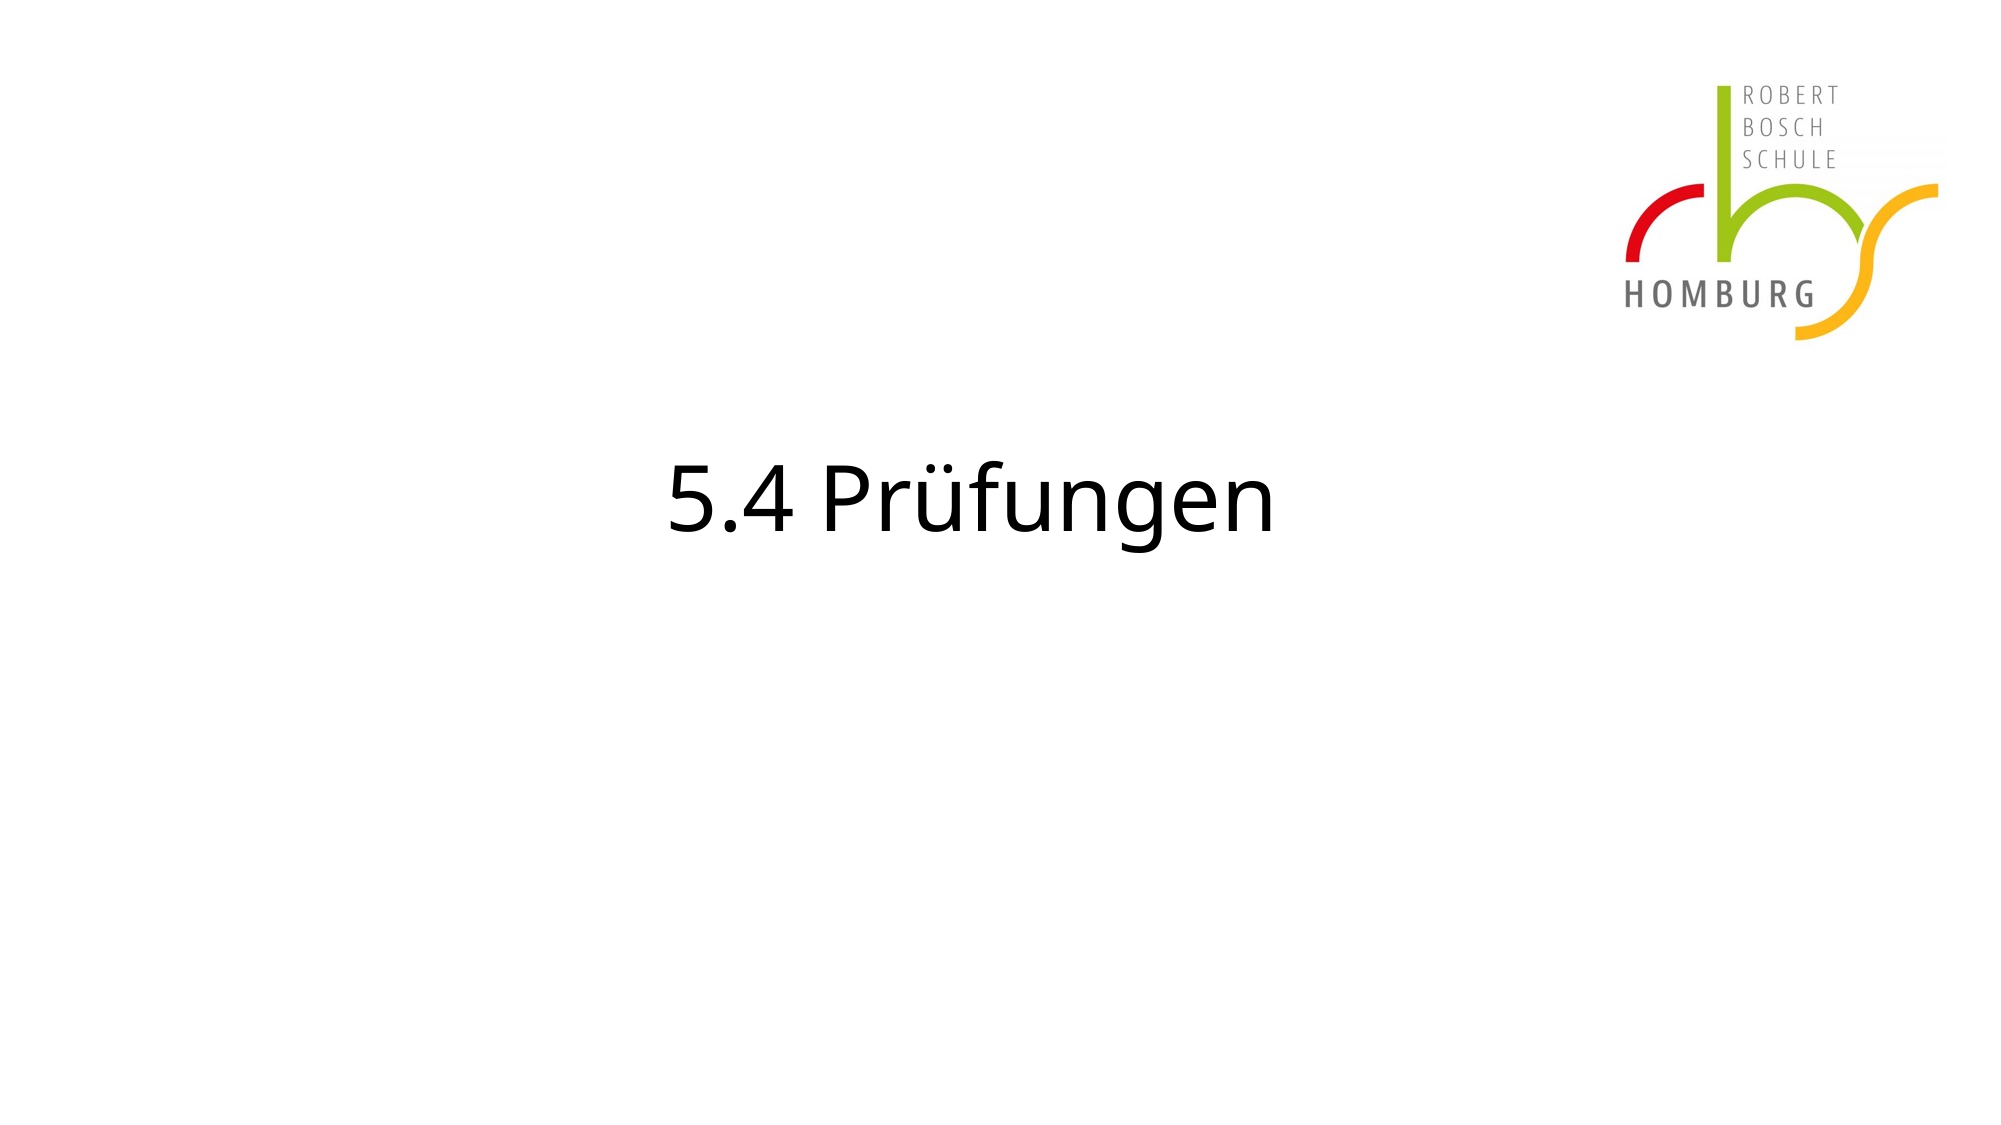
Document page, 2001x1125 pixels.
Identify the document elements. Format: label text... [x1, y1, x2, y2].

text_box 5.4 Prüfungen [222, 444, 1723, 837]
picture [1616, 47, 1948, 379]
